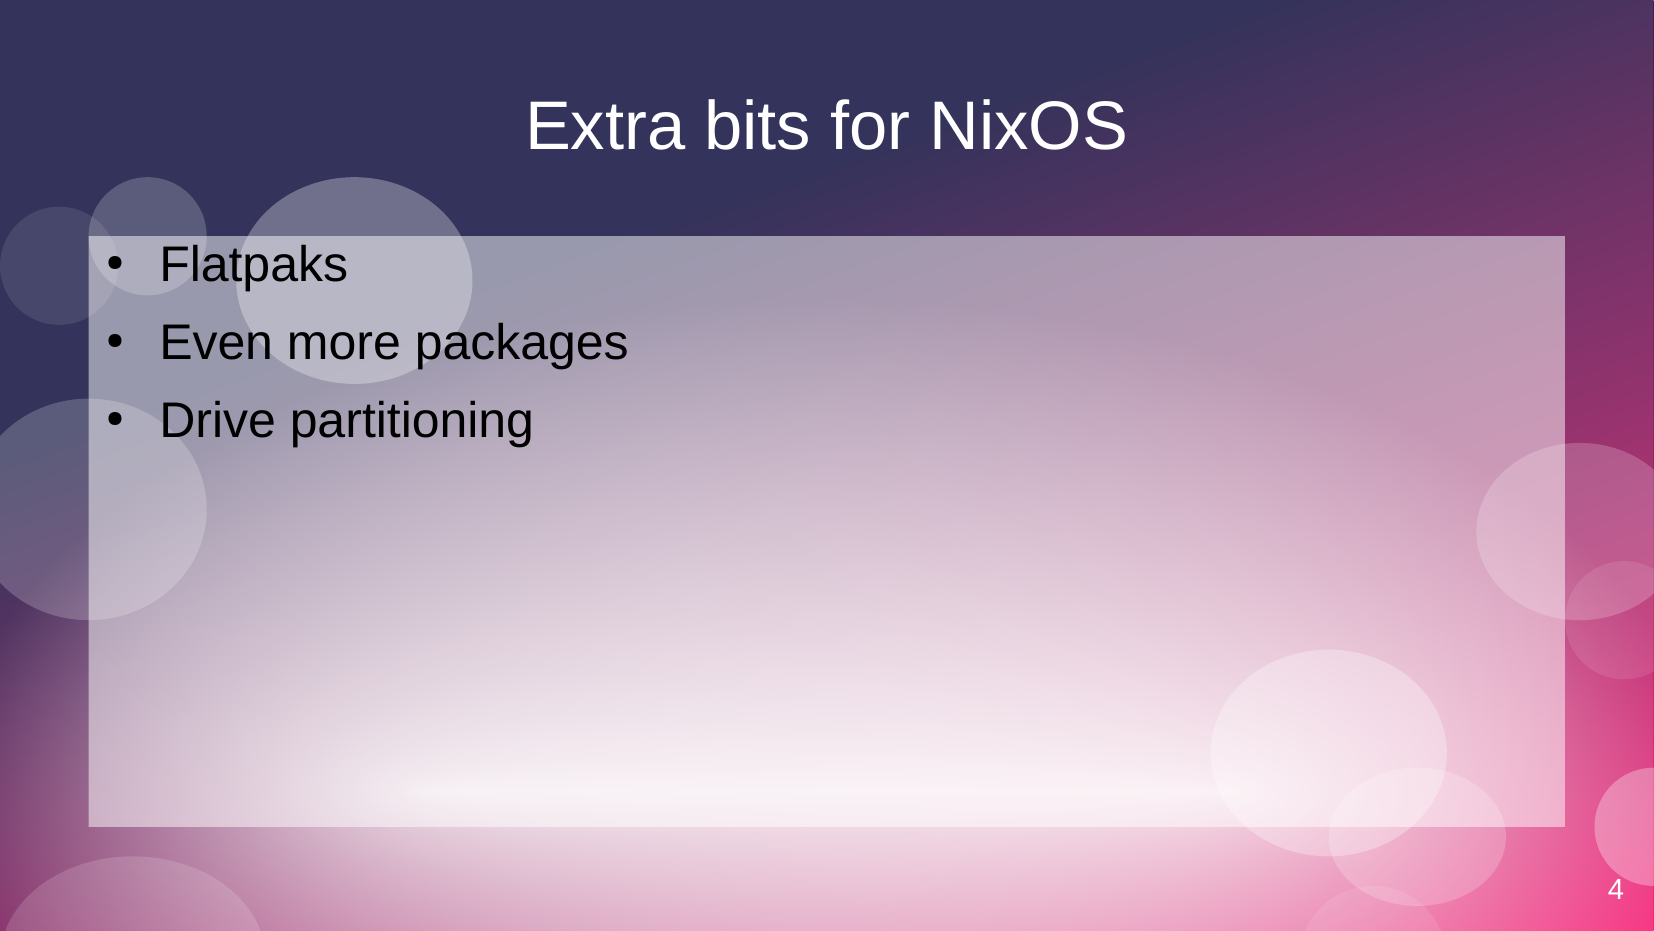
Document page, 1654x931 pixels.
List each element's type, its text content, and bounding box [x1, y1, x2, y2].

list Flatpaks Even more packages Drive partitioning [88, 236, 1565, 827]
title Extra bits for NixOS [88, 44, 1565, 207]
